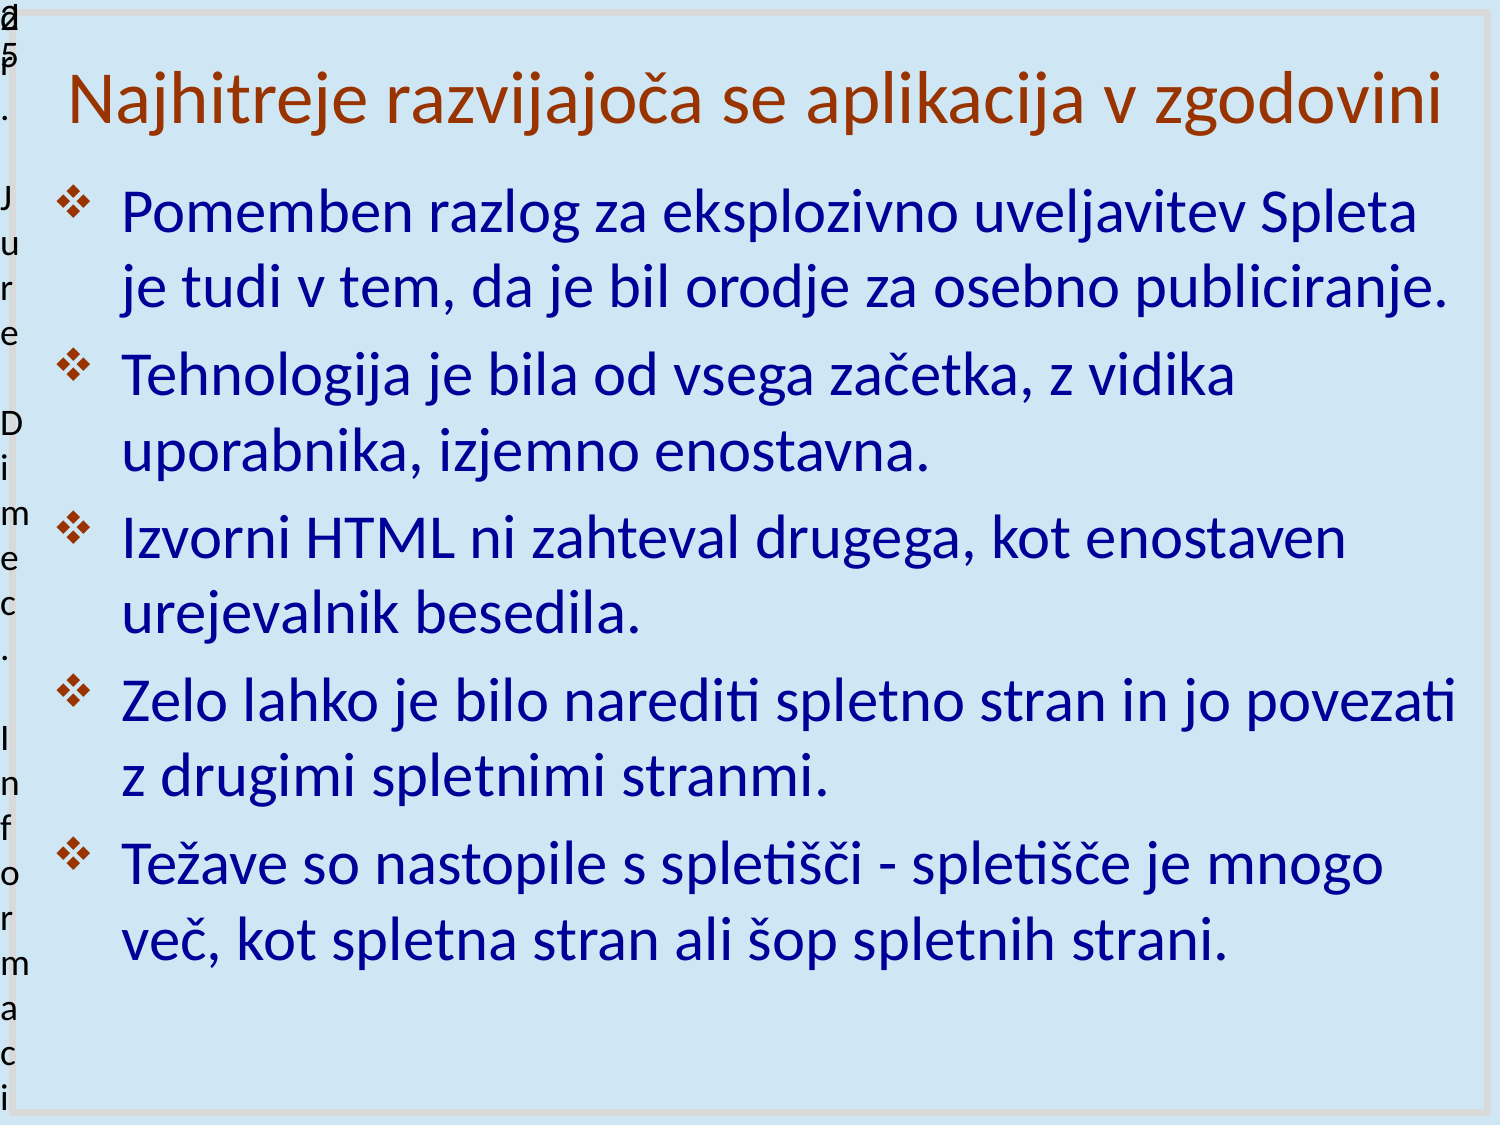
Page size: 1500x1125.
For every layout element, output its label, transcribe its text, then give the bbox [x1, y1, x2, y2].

title Najhitreje razvijajoča se aplikacija v zgodovini [37, 37, 1475, 150]
list Pomemben razlog za eksplozivno uveljavitev Spleta je tudi v tem, da je bil orodje za osebno publiciranje. Tehnologija je bila od vsega začetka, z vidika uporabnika, izjemno enostavna. Izvorni HTML ni zahteval drugega, kot enostaven urejevalnik besedila. Zelo lahko je bilo narediti spletno stran in jo povezati z drugimi spletnimi stranmi. Težave so nastopile s spletišči - spletišče je mnogo več, kot spletna stran ali šop spletnih strani. [37, 162, 1475, 1050]
